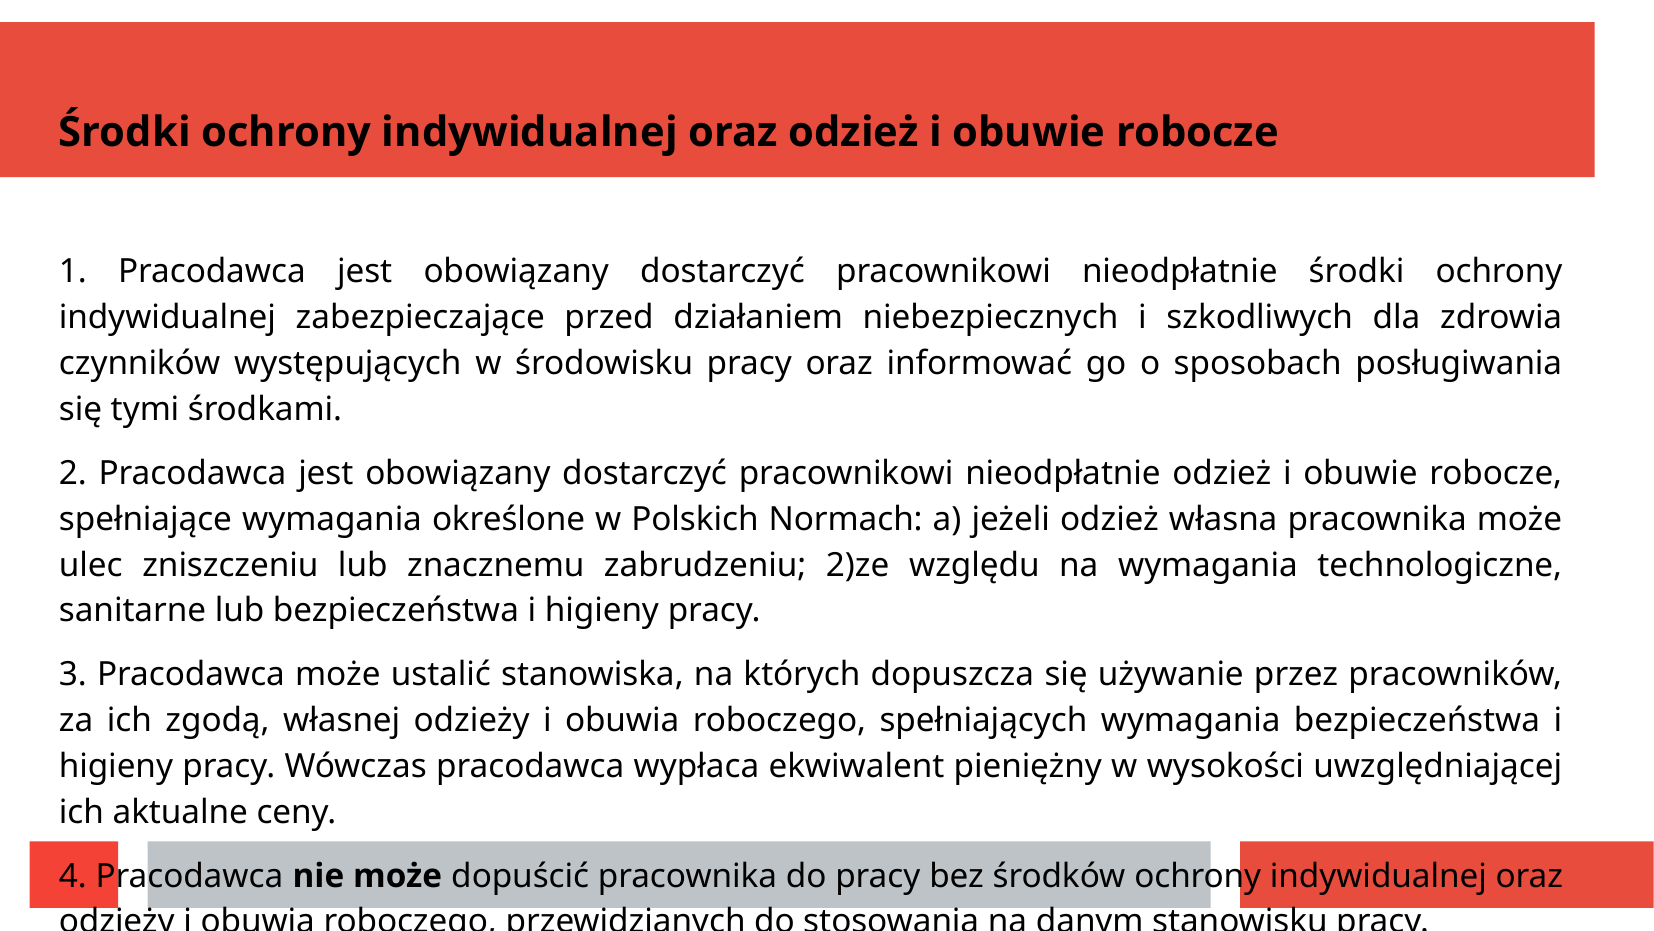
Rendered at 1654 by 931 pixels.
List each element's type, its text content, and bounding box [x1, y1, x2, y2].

subtitle 1. Pracodawca jest obowiązany dostarczyć pracownikowi nieodpłatnie środki ochrony indywidualnej zabezpieczające przed działaniem niebezpiecznych i szkodliwych dla zdrowia czynników występujących w środowisku pracy oraz informować go o sposobach posługiwania się tymi środkami. 2. Pracodawca jest obowiązany dostarczyć pracownikowi nieodpłatnie odzież i obuwie robocze, spełniające wymagania określone w Polskich Normach: a) jeżeli odzież własna pracownika może ulec zniszczeniu lub znacznemu zabrudzeniu; 2)ze względu na wymagania technologiczne, sanitarne lub bezpieczeństwa i higieny pracy. 3. Pracodawca może ustalić stanowiska, na których dopuszcza się używanie przez pracowników, za ich zgodą, własnej odzieży i obuwia roboczego, spełniających wymagania bezpieczeństwa i higieny pracy. Wówczas pracodawca wypłaca ekwiwalent pieniężny w wysokości uwzględniającej ich aktualne ceny. 4. Pracodawca nie może dopuścić pracownika do pracy bez środków ochrony indywidualnej oraz odzieży i obuwia roboczego, przewidzianych do stosowania na danym stanowisku pracy. [59, 243, 1565, 839]
title Środki ochrony indywidualnej oraz odzież i obuwie robocze [59, 44, 1595, 156]
